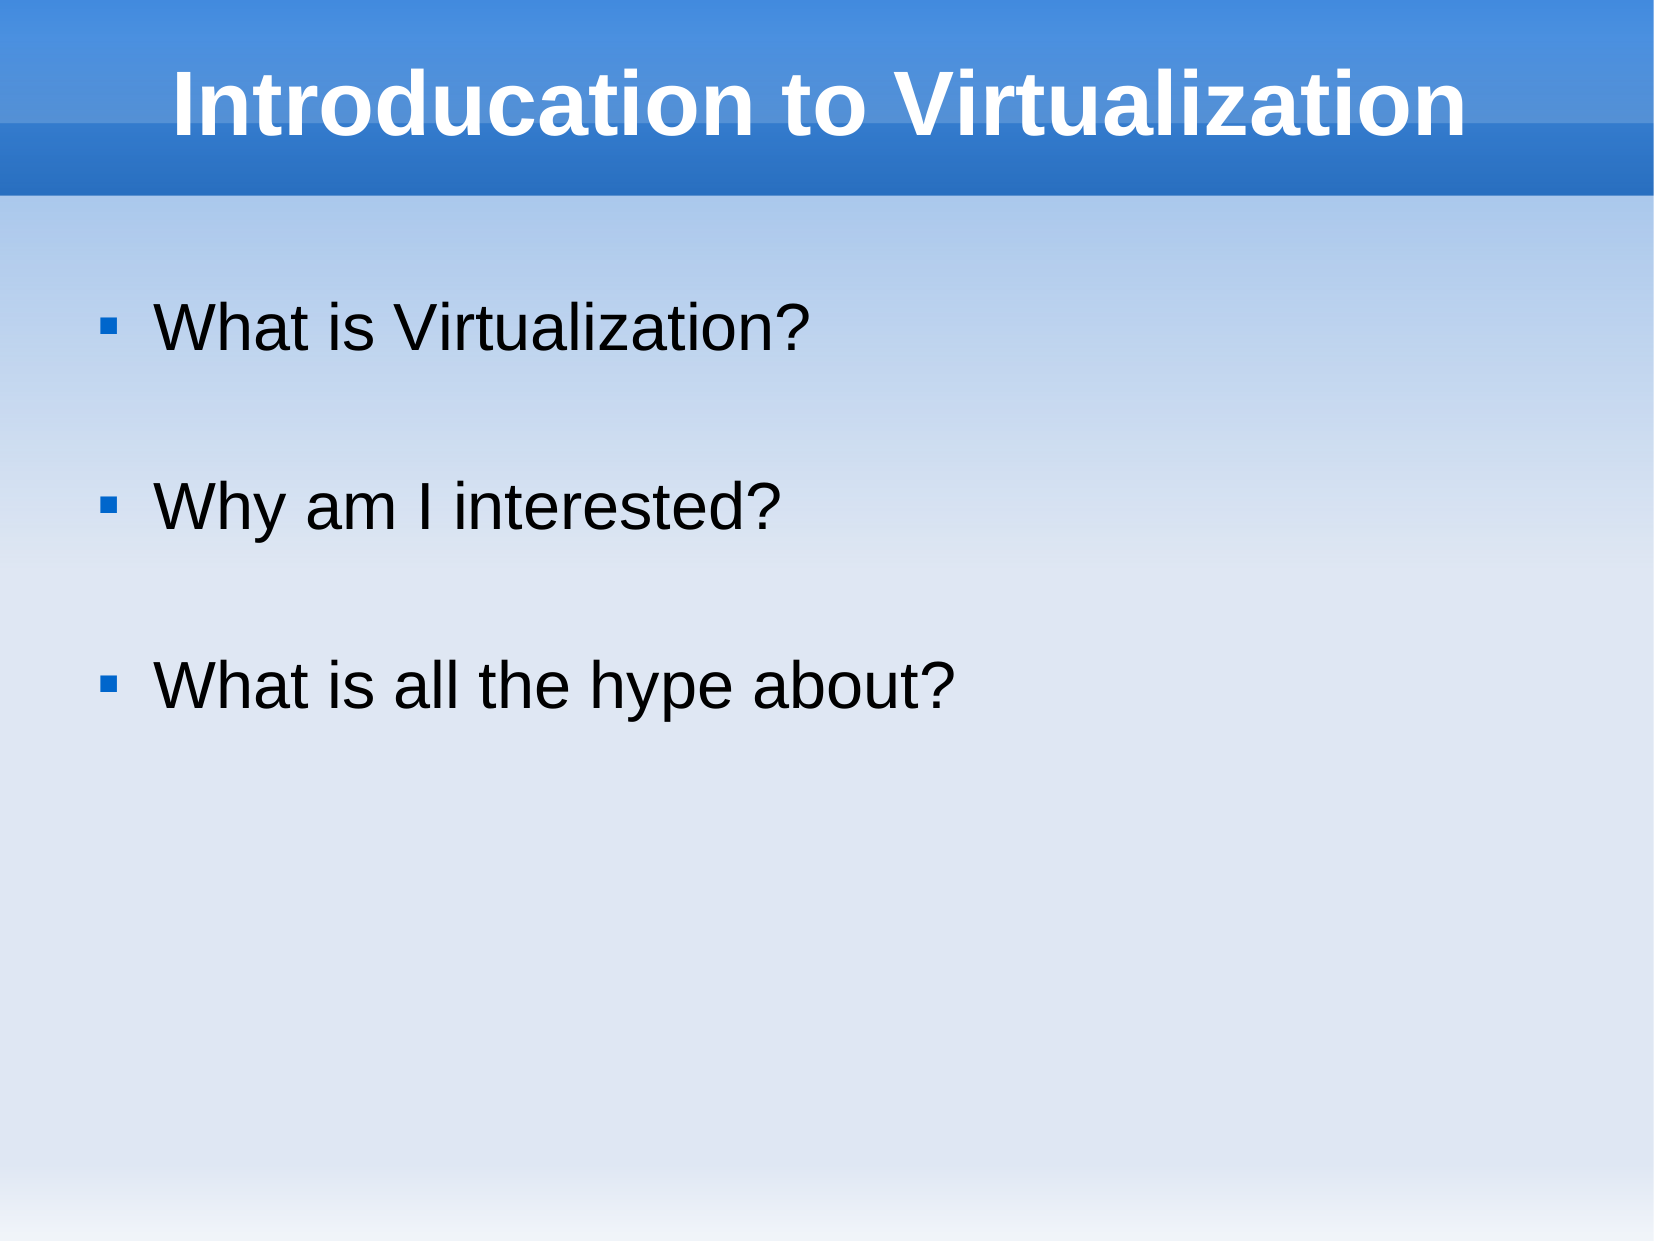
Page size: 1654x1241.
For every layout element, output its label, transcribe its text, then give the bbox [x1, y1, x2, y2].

list What is Virtualization? Why am I interested? What is all the hype about? [82, 290, 1571, 1109]
title Introducation to Virtualization [76, 7, 1565, 200]
picture [0, 0, 1654, 1241]
